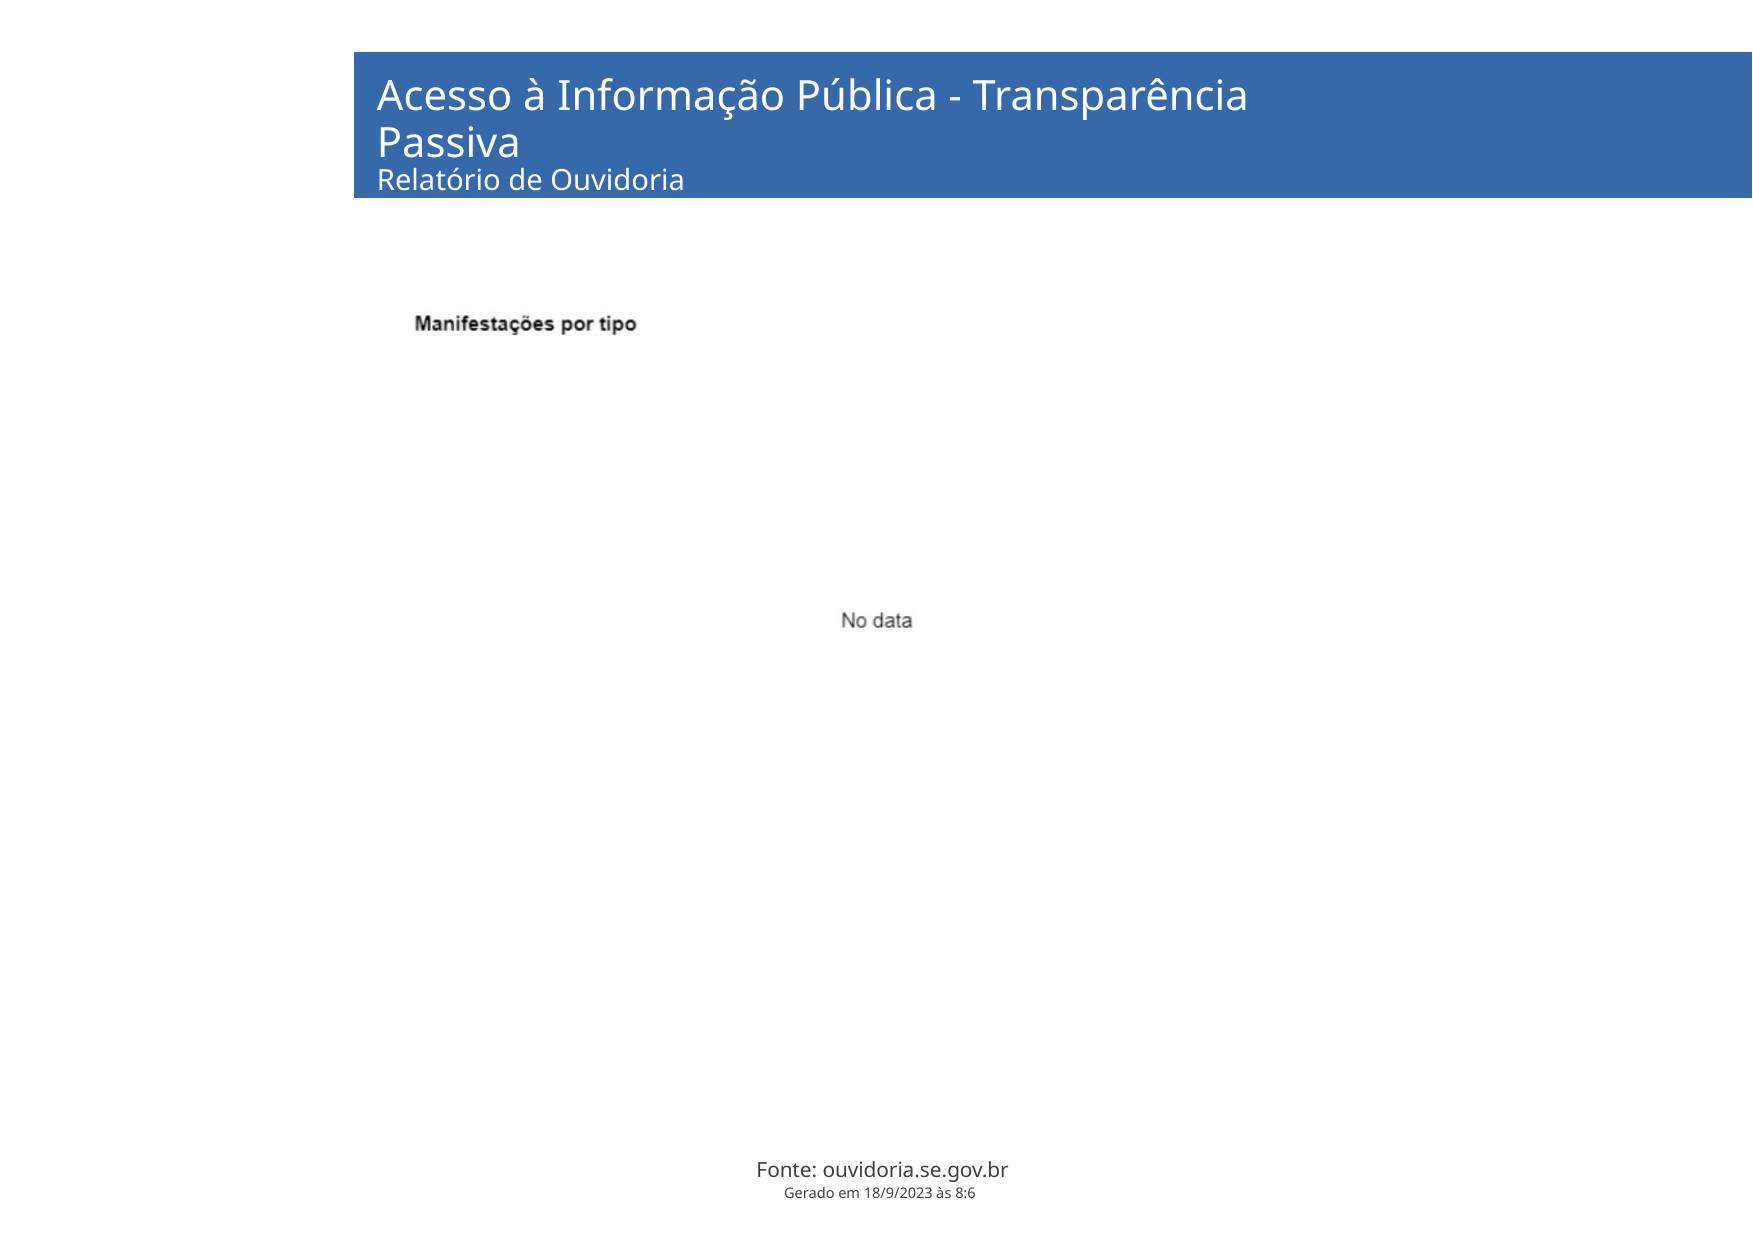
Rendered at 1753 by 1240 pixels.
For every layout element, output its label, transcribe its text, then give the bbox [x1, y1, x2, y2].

text_box Acesso à Informação Pública - Transparência Passiva Relatório de Ouvidoria EMSETUR - Agosto a Agosto de 2023 [376, 72, 1403, 228]
text_box Gerado em 18/9/2023 às 8:6 [784, 1184, 995, 1202]
text_box Fonte: ouvidoria.se.gov.br [756, 1158, 1023, 1182]
text_box [354, 52, 1752, 198]
text_box [155, 211, 1599, 1028]
